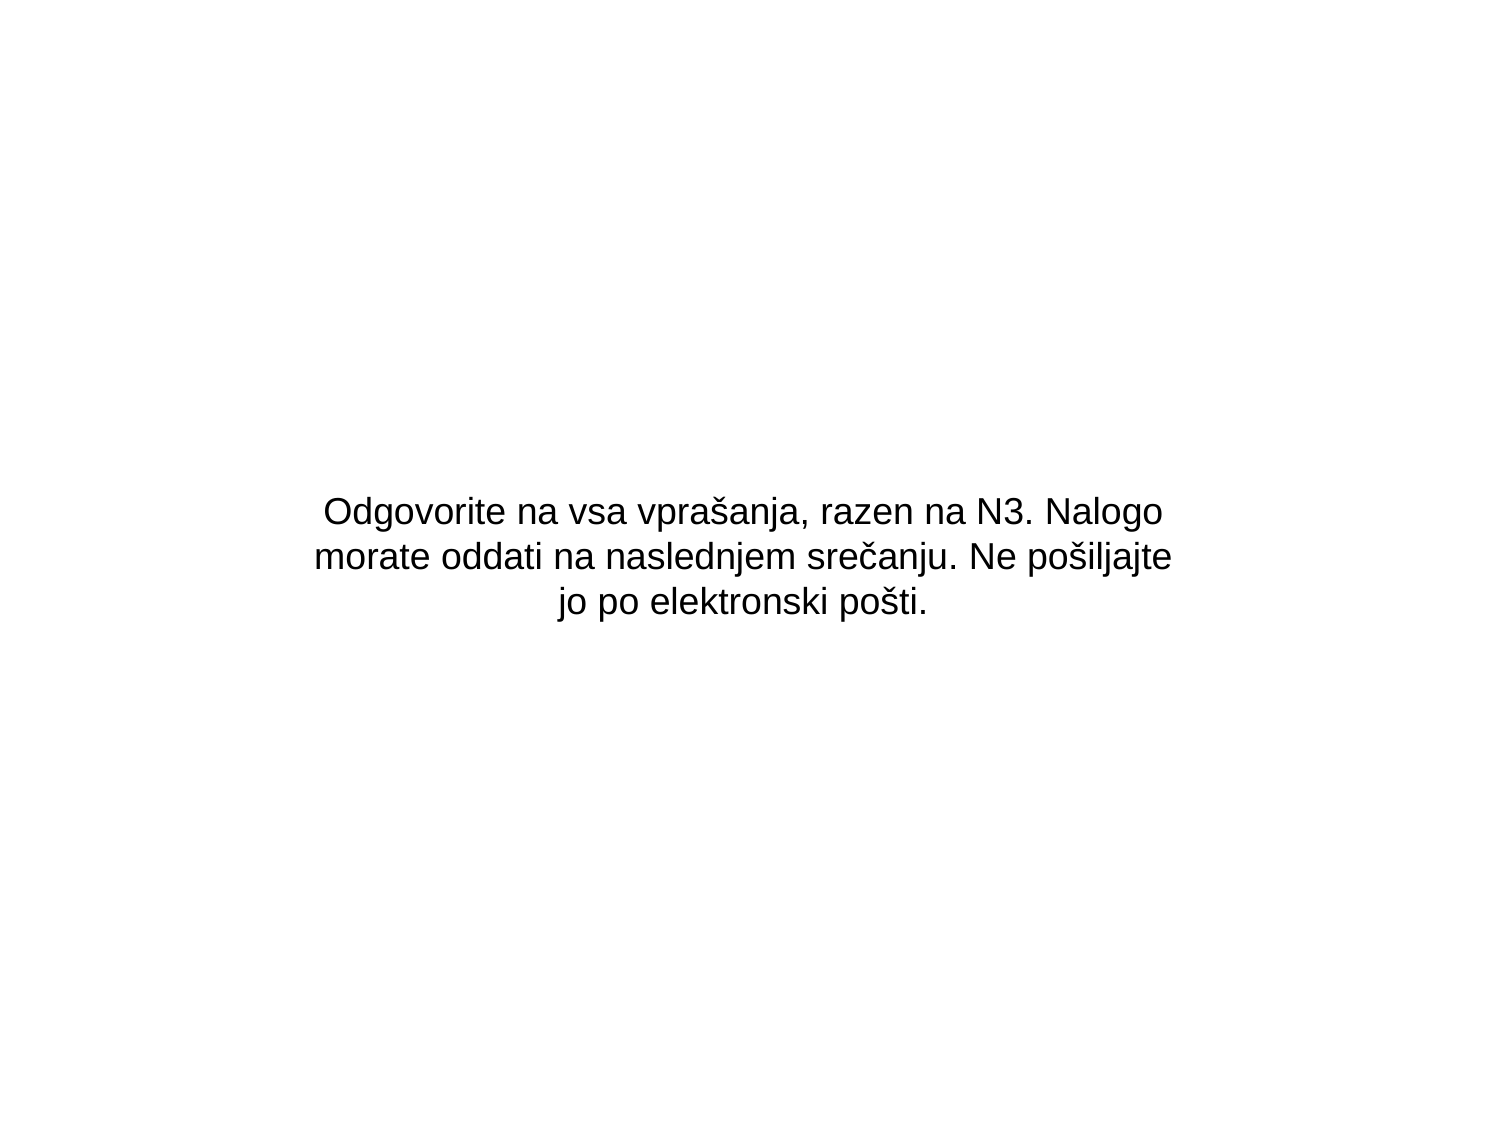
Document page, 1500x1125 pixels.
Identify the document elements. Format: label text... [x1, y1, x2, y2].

text_box Odgovorite na vsa vprašanja, razen na N3. Nalogo morate oddati na naslednjem srečanju. Ne pošiljajte jo po elektronski pošti. [289, 479, 1198, 631]
